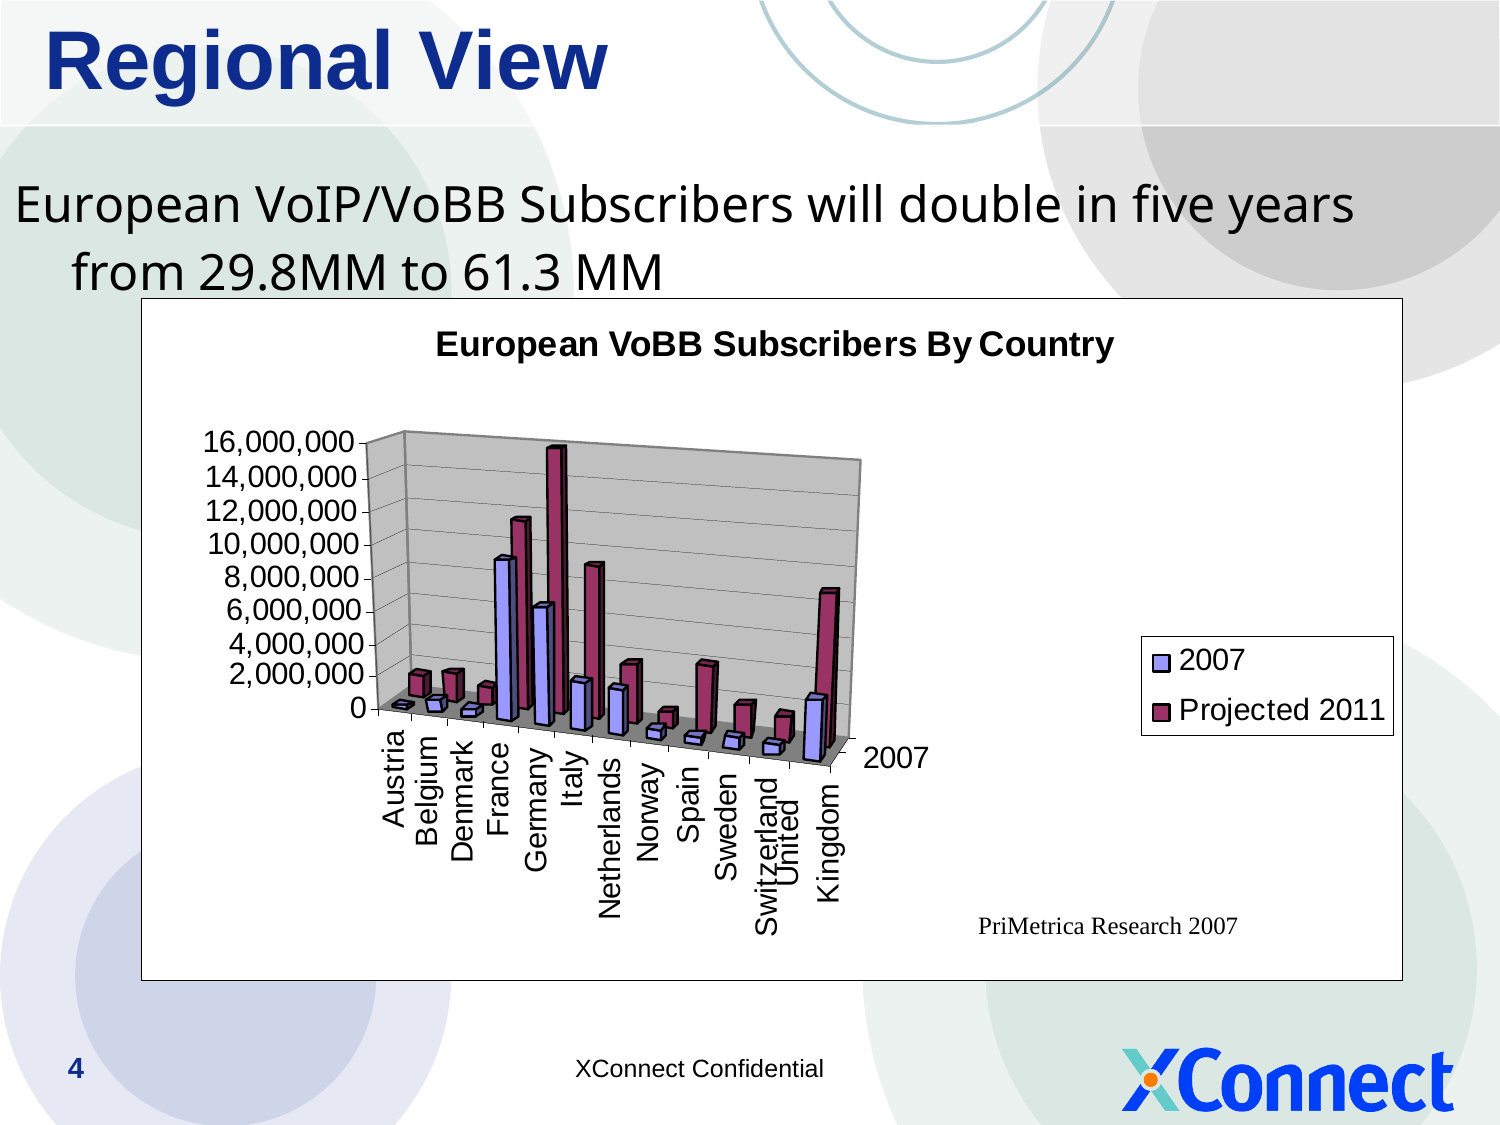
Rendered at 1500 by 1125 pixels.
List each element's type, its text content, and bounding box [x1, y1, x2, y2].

title Regional View [29, 2, 1483, 119]
list European VoIP/VoBB Subscribers will double in five years from 29.8MM to 61.3 MM [0, 160, 1418, 1024]
picture [1116, 1042, 1459, 1118]
text_box [128, 286, 1417, 993]
text_box PriMetrica Research 2007 [963, 904, 1254, 976]
